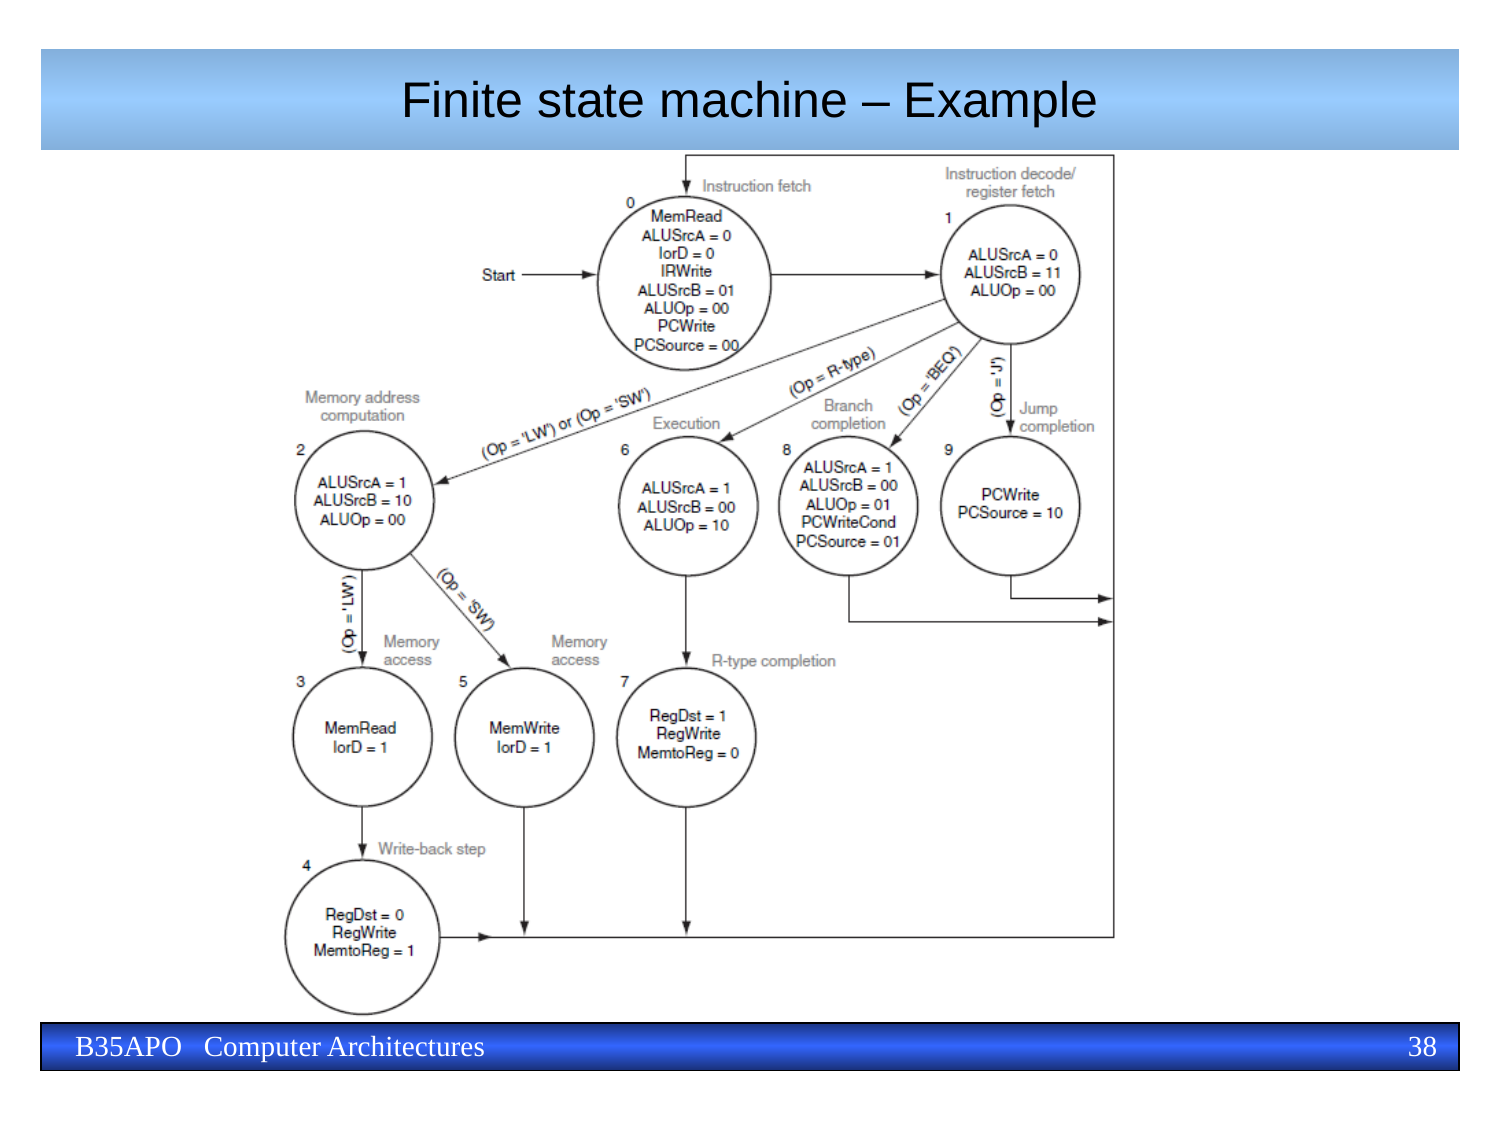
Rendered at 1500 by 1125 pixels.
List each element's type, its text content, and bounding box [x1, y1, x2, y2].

picture [234, 152, 1175, 1022]
title Finite state machine – Example [41, 49, 1459, 150]
